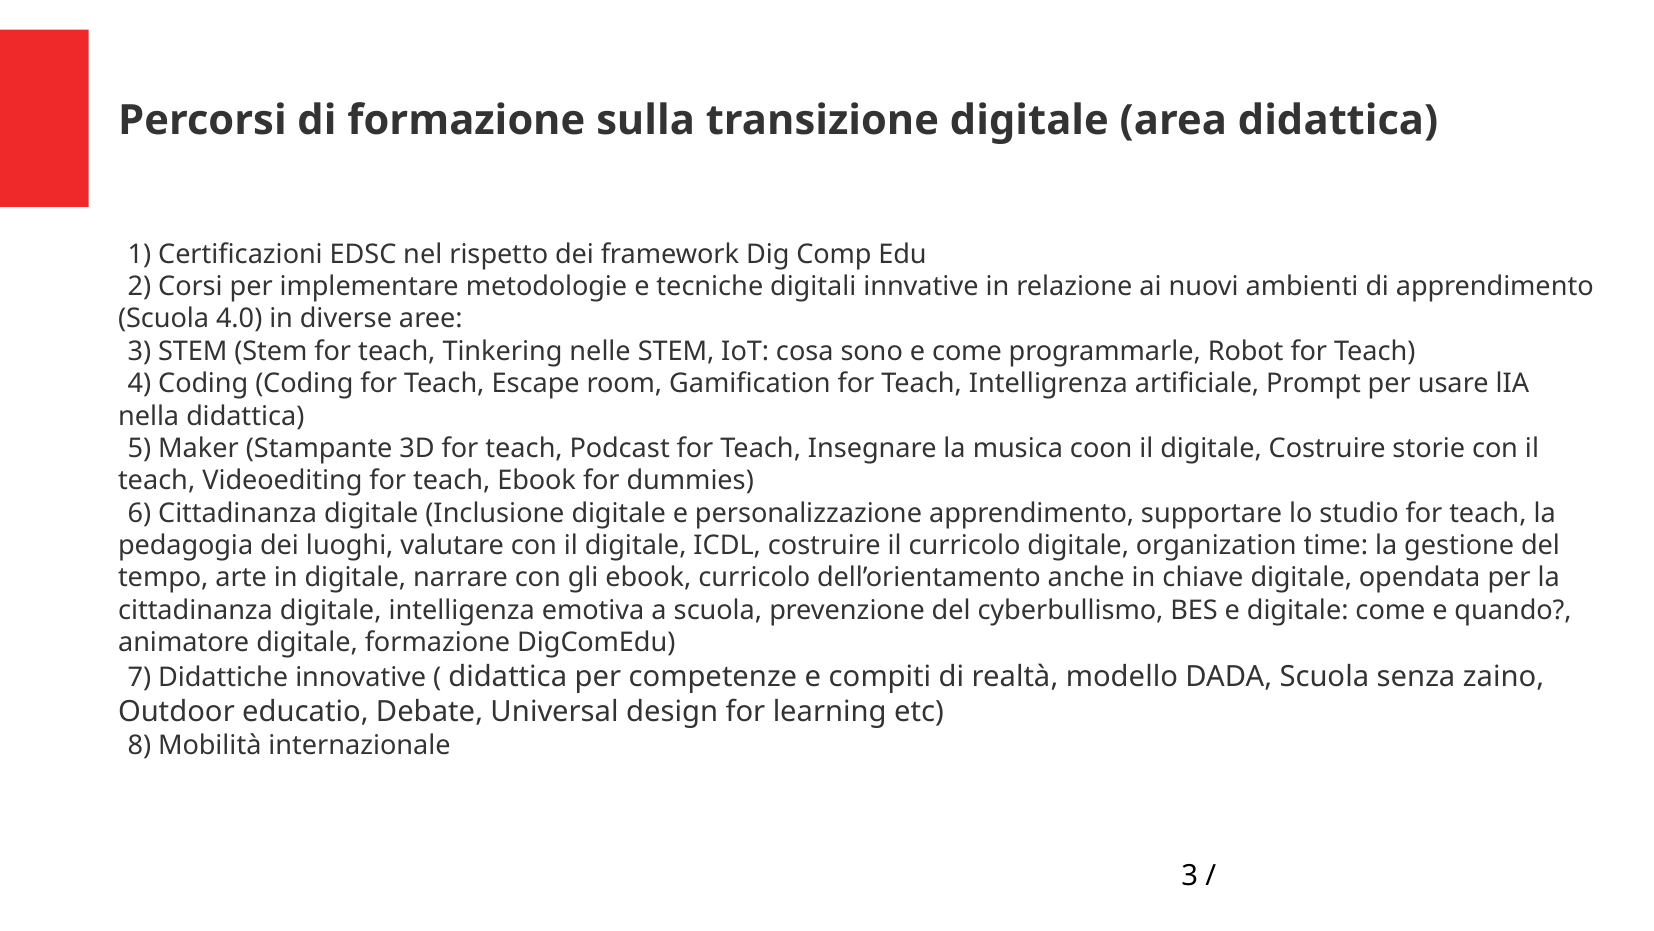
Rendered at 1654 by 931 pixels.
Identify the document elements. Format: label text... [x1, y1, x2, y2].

title Percorsi di formazione sulla transizione digitale (area didattica) [118, 29, 1595, 207]
text_box 3 / [1181, 856, 1565, 922]
list 1) Certificazioni EDSC nel rispetto dei framework Dig Comp Edu 2) Corsi per implementare metodologie e tecniche digitali innvative in relazione ai nuovi ambienti di apprendimento (Scuola 4.0) in diverse aree: 3) STEM (Stem for teach, Tinkering nelle STEM, IoT: cosa sono e come programmarle, Robot for Teach) 4) Coding (Coding for Teach, Escape room, Gamification for Teach, Intelligrenza artificiale, Prompt per usare lIA nella didattica) 5) Maker (Stampante 3D for teach, Podcast for Teach, Insegnare la musica coon il digitale, Costruire storie con il teach, Videoediting for teach, Ebook for dummies) 6) Cittadinanza digitale (Inclusione digitale e personalizzazione apprendimento, supportare lo studio for teach, la pedagogia dei luoghi, valutare con il digitale, ICDL, costruire il curricolo digitale, organization time: la gestione del tempo, arte in digitale, narrare con gli ebook, curricolo dell’orientamento anche in chiave digitale, opendata per la cittadinanza digitale, intelligenza emotiva a scuola, prevenzione del cyberbullismo, BES e digitale: come e quando?, animatore digitale, formazione DigComEdu) 7) Didattiche innovative ( didattica per competenze e compiti di realtà, modello DADA, Scuola senza zaino, Outdoor educatio, Debate, Universal design for learning etc) 8) Mobilità internazionale [118, 236, 1595, 798]
